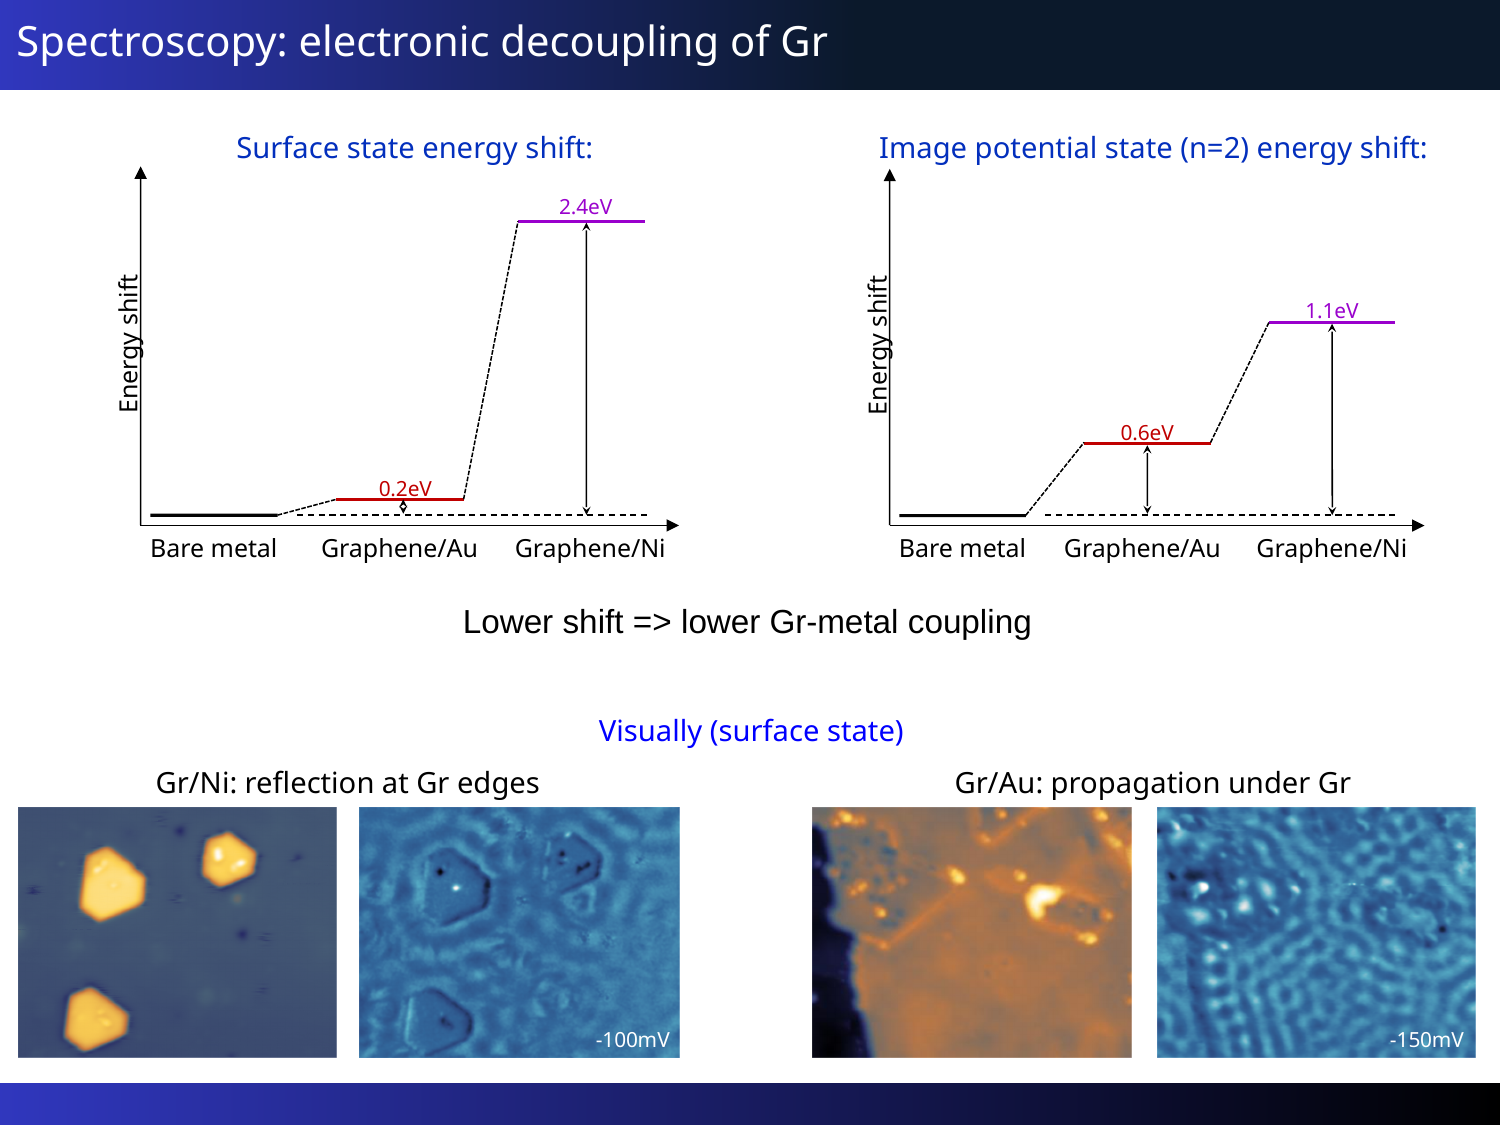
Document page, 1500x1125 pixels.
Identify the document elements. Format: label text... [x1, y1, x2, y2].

picture [359, 807, 680, 1058]
text_box Gr/Au: propagation under Gr [939, 756, 1367, 807]
text_box Image potential state (n=2) energy shift: [864, 121, 1443, 172]
text_box Spectroscopy: electronic decoupling of Gr [1, 5, 1093, 74]
text_box Gr/Ni: reflection at Gr edges [140, 756, 556, 807]
text_box -100mV [581, 1018, 685, 1059]
text_box Bare metal [884, 525, 1042, 571]
picture [812, 807, 1132, 1058]
picture [1157, 807, 1476, 1058]
text_box Bare metal [135, 525, 293, 571]
text_box 2.4eV [544, 186, 628, 226]
text_box 0.2eV [364, 468, 448, 508]
text_box Graphene/Ni [500, 525, 681, 571]
text_box Graphene/Au [306, 526, 493, 571]
text_box 1.1eV [1290, 290, 1374, 331]
text_box Surface state energy shift: [221, 121, 609, 172]
text_box 0.6eV [1105, 412, 1189, 452]
text_box Energy shift [854, 260, 900, 430]
picture [18, 807, 337, 1058]
text_box Graphene/Ni [1241, 526, 1423, 571]
text_box -150mV [1375, 1018, 1479, 1059]
text_box Visually (surface state) [584, 704, 919, 755]
text_box Graphene/Au [1049, 526, 1236, 571]
text_box Lower shift => lower Gr-metal coupling [148, 592, 1347, 650]
text_box Energy shift [104, 259, 150, 429]
